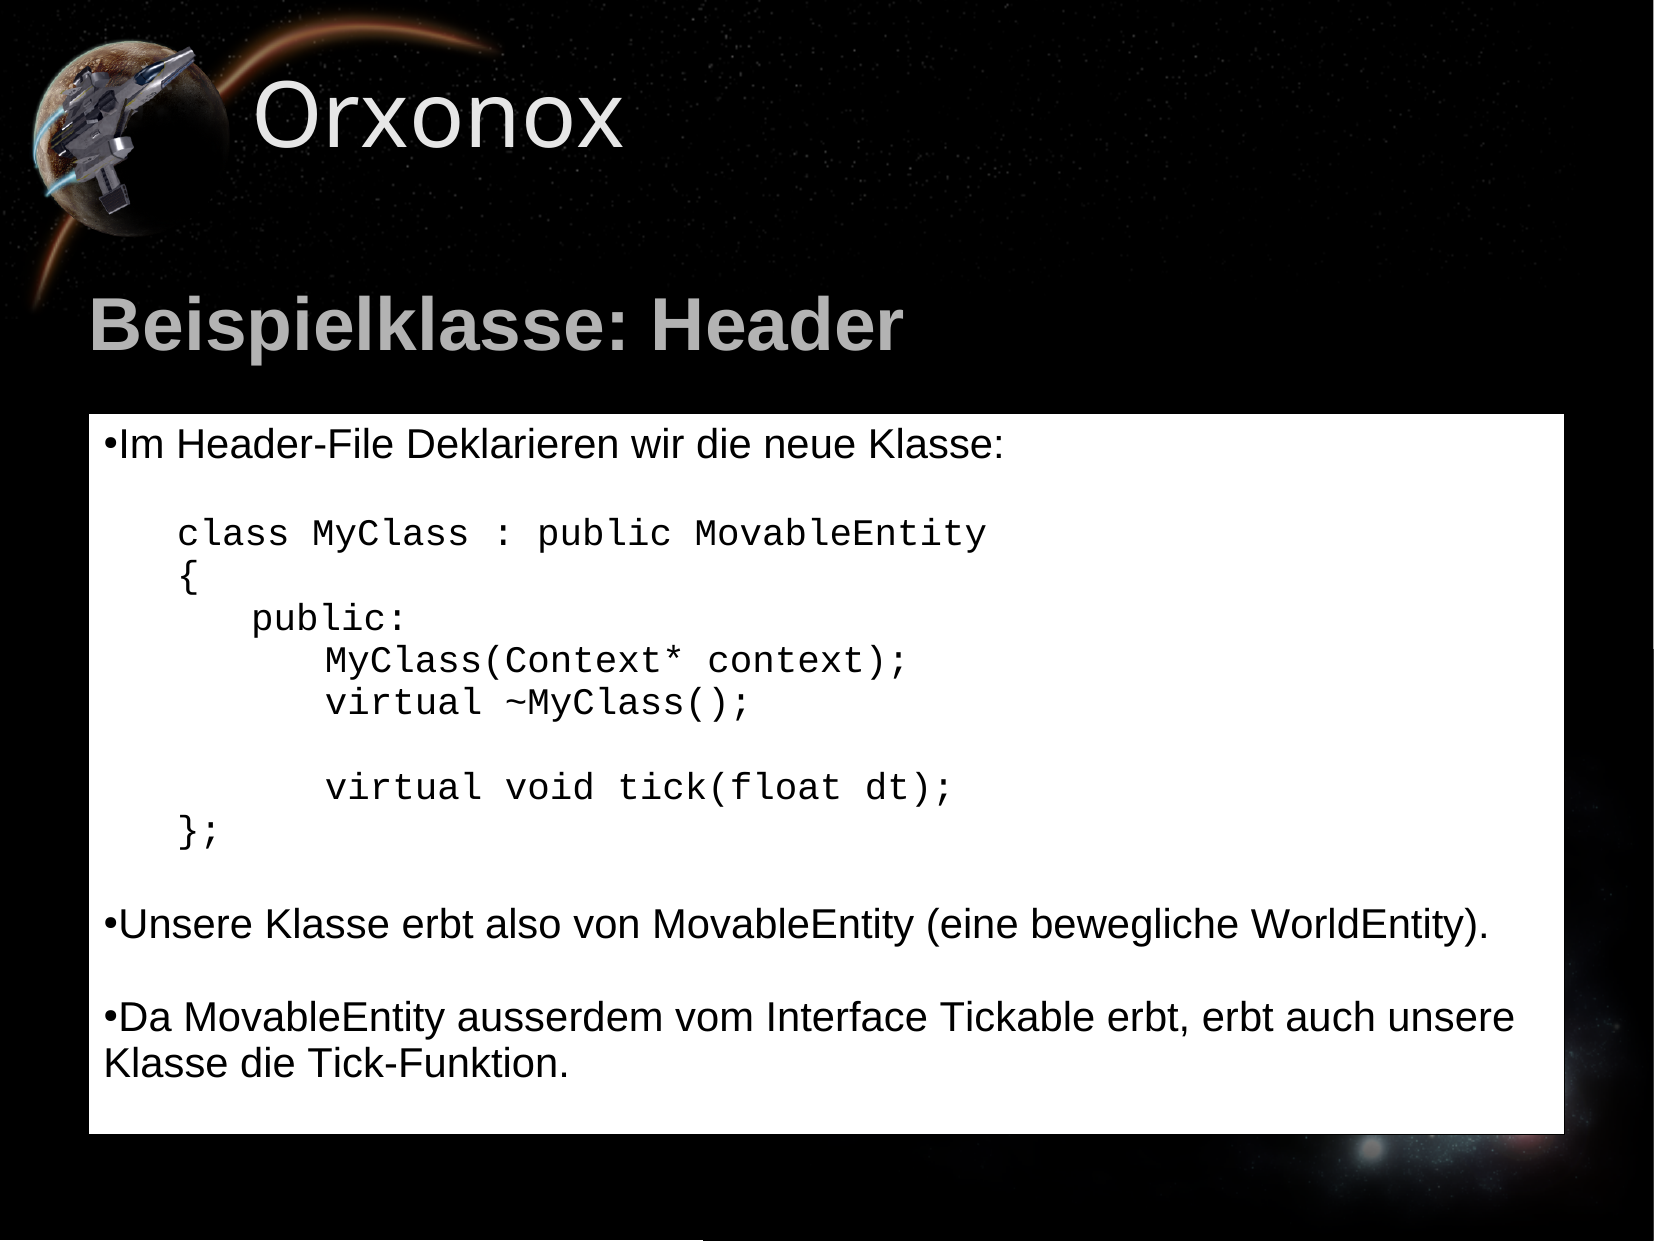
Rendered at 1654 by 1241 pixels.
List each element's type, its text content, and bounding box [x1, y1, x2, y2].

picture [0, 0, 1607, 443]
picture [703, 649, 1654, 1241]
text_box Im Header-File Deklarieren wir die neue Klasse: class MyClass : public MovableEntity { public: MyClass(Context* context); virtual ~MyClass(); virtual void tick(float dt); }; Unsere Klasse erbt also von MovableEntity (eine bewegliche WorldEntity). Da MovableEntity ausserdem vom Interface Tickable erbt, erbt auch unsere Klasse die Tick-Funktion. [88, 413, 1565, 1135]
title Beispielklasse: Header [88, 265, 1577, 384]
